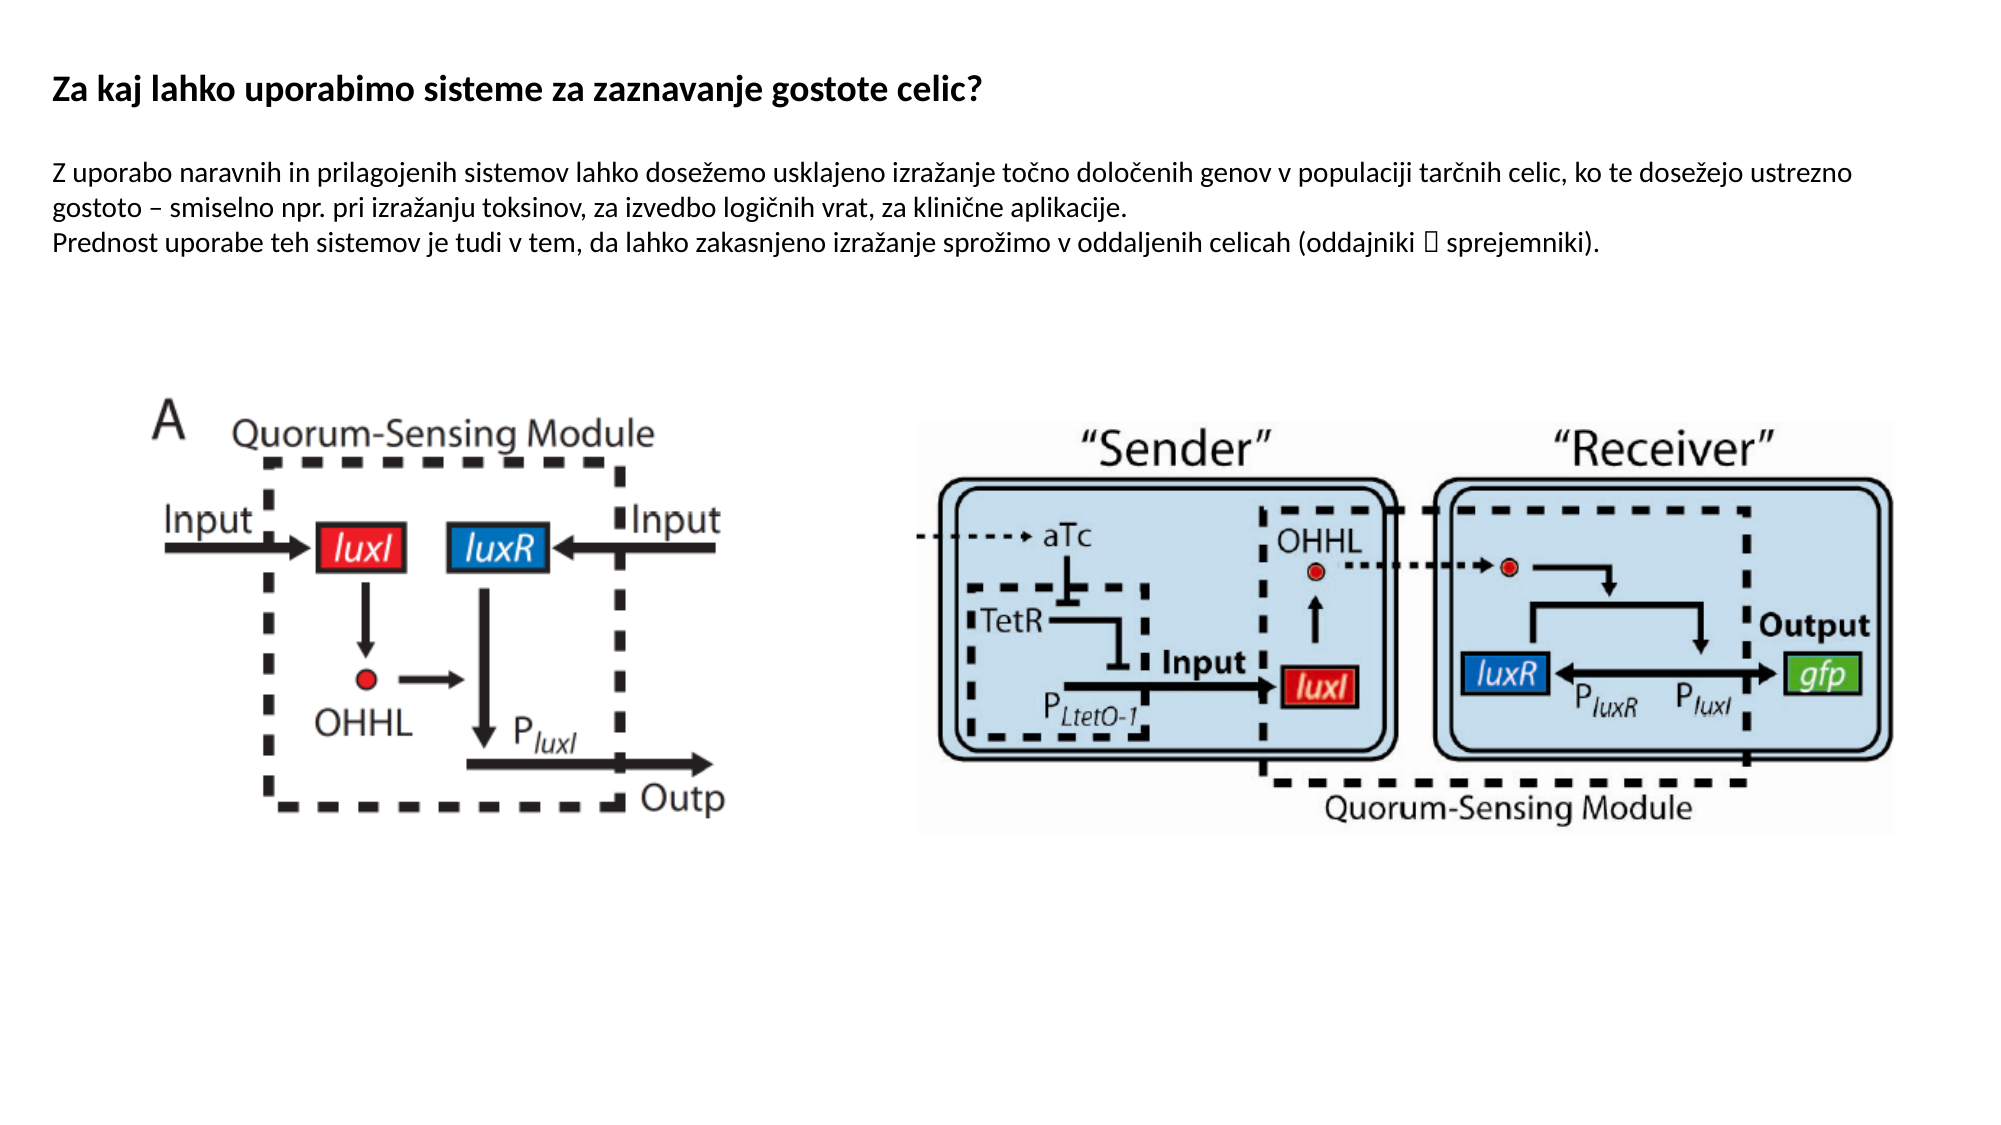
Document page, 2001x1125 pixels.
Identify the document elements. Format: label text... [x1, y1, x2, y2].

text_box Za kaj lahko uporabimo sisteme za zaznavanje gostote celic? Z uporabo naravnih in prilagojenih sistemov lahko dosežemo usklajeno izražanje točno določenih genov v populaciji tarčnih celic, ko te dosežejo ustrezno gostoto – smiselno npr. pri izražanju toksinov, za izvedbo logičnih vrat, za klinične aplikacije. Prednost uporabe teh sistemov je tudi v tem, da lahko zakasnjeno izražanje sprožimo v oddaljenih celicah (oddajniki  sprejemniki). [37, 56, 1892, 371]
picture [116, 395, 727, 881]
picture [817, 412, 1962, 858]
